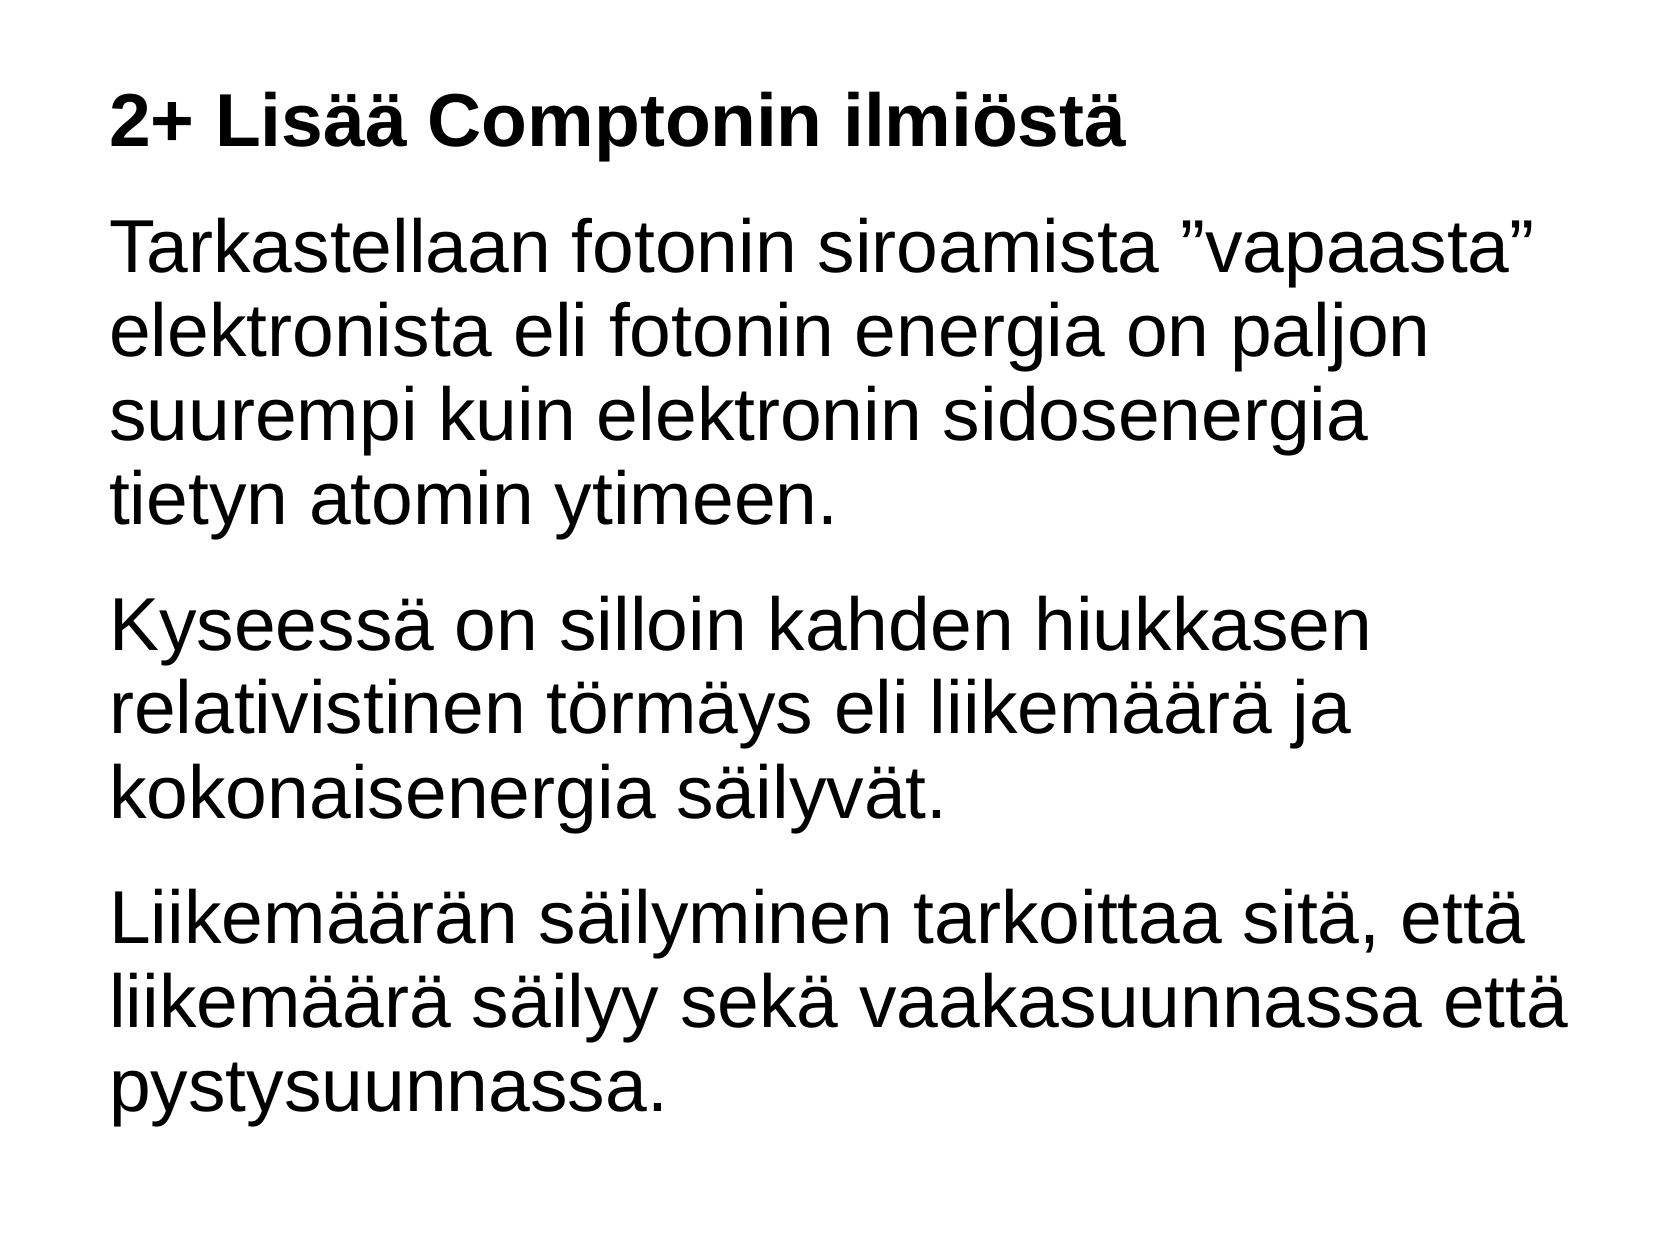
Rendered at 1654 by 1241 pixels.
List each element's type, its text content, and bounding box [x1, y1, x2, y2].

text_box 2+ Lisää Comptonin ilmiöstä Tarkastellaan fotonin siroamista ”vapaasta” elektronista eli fotonin energia on paljon suurempi kuin elektronin sidosenergia tietyn atomin ytimeen. Kyseessä on silloin kahden hiukkasen relativistinen törmäys eli liikemäärä ja kokonaisenergia säilyvät. Liikemäärän säilyminen tarkoittaa sitä, että liikemäärä säilyy sekä vaakasuunnassa että pystysuunnassa. [94, 70, 1605, 1137]
